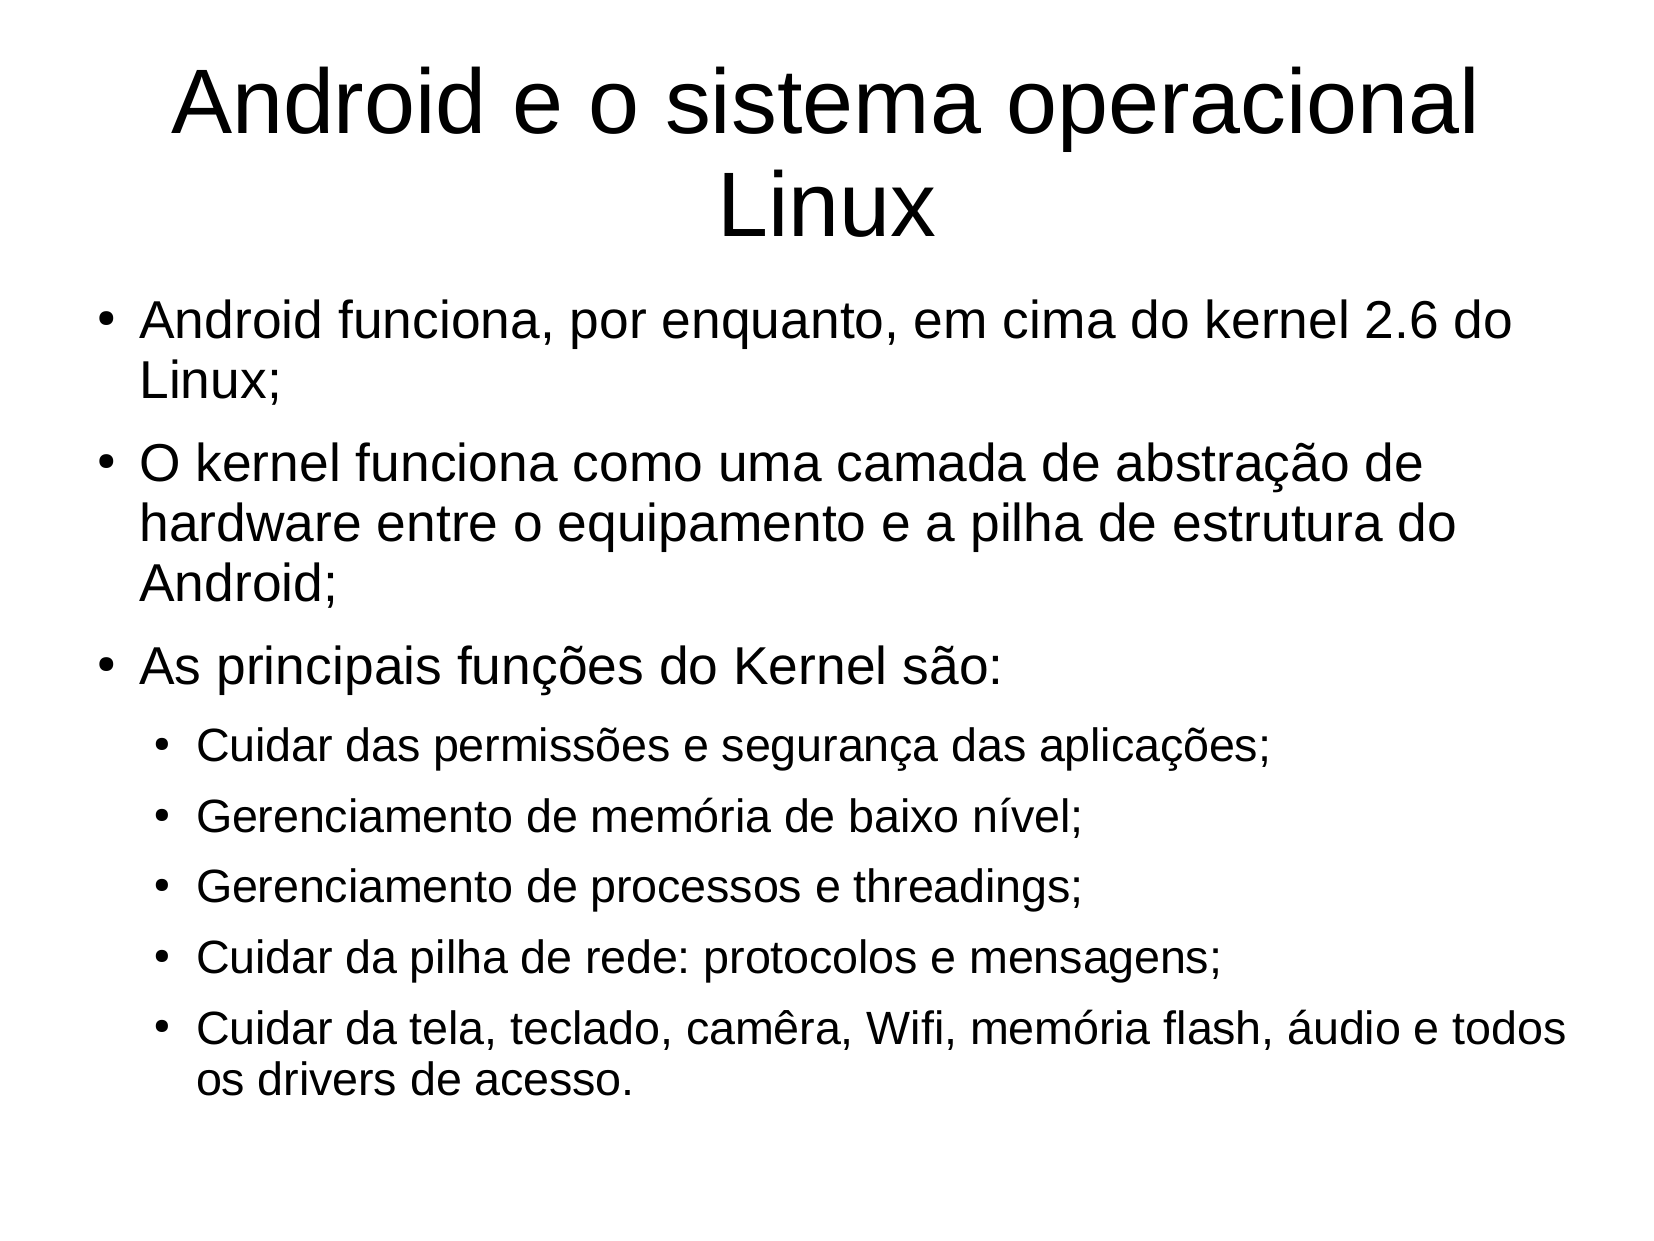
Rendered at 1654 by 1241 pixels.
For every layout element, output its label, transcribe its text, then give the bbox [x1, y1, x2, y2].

title Android e o sistema operacional Linux [82, 50, 1571, 256]
list Android funciona, por enquanto, em cima do kernel 2.6 do Linux; O kernel funciona como uma camada de abstração de hardware entre o equipamento e a pilha de estrutura do Android; As principais funções do Kernel são: Cuidar das permissões e segurança das aplicações; Gerenciamento de memória de baixo nível; Gerenciamento de processos e threadings; Cuidar da pilha de rede: protocolos e mensagens; Cuidar da tela, teclado, camêra, Wifi, memória flash, áudio e todos os drivers de acesso. [82, 290, 1571, 1109]
